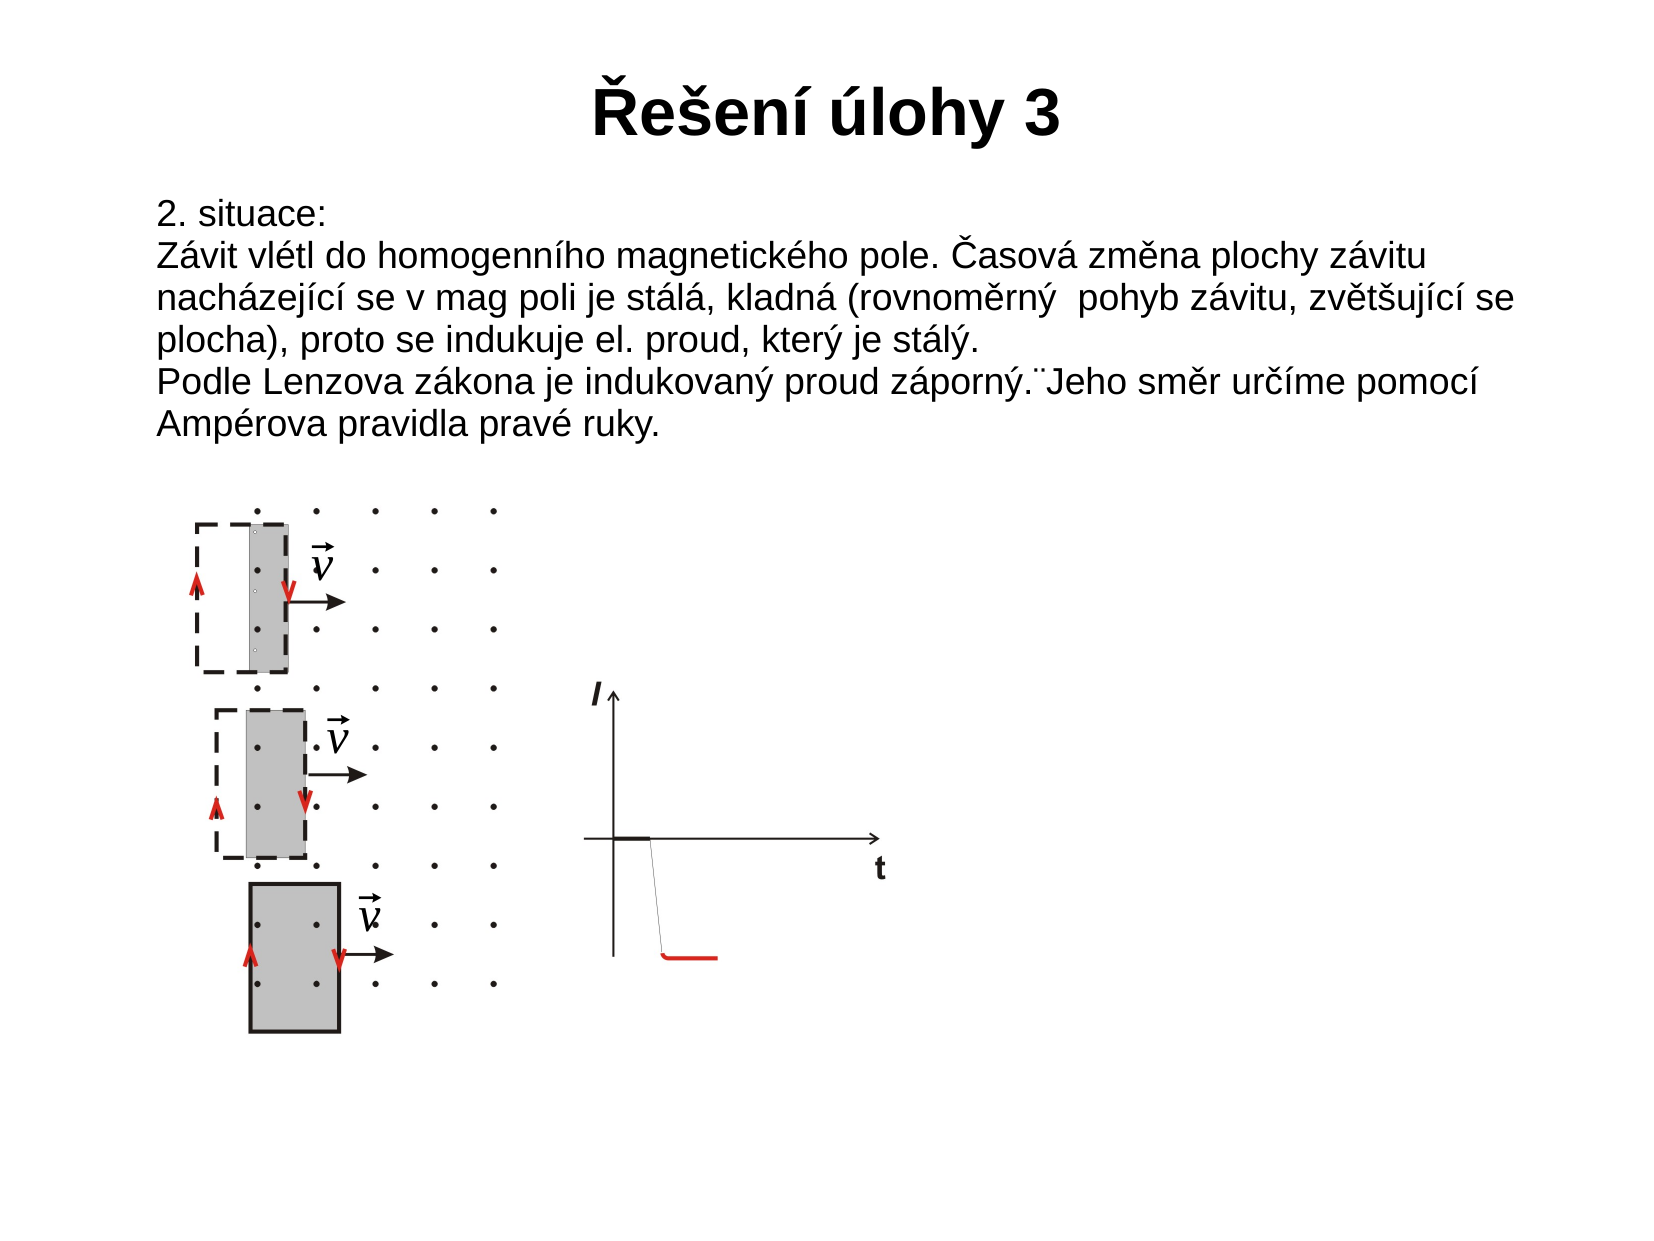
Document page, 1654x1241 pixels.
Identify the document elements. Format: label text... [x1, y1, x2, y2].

text_box 2. situace: Závit vlétl do homogenního magnetického pole. Časová změna plochy závitu nacházející se v mag poli je stálá, kladná (rovnoměrný pohyb závitu, zvětšující se plocha), proto se indukuje el. proud, který je stálý. Podle Lenzova zákona je indukovaný proud záporný.¨Jeho směr určíme pomocí Ampérova pravidla pravé ruky. [141, 185, 1607, 497]
title Řešení úlohy 3 [82, 46, 1571, 178]
chart [303, 535, 343, 591]
picture [165, 493, 928, 1087]
chart [350, 885, 390, 942]
chart [318, 708, 359, 765]
